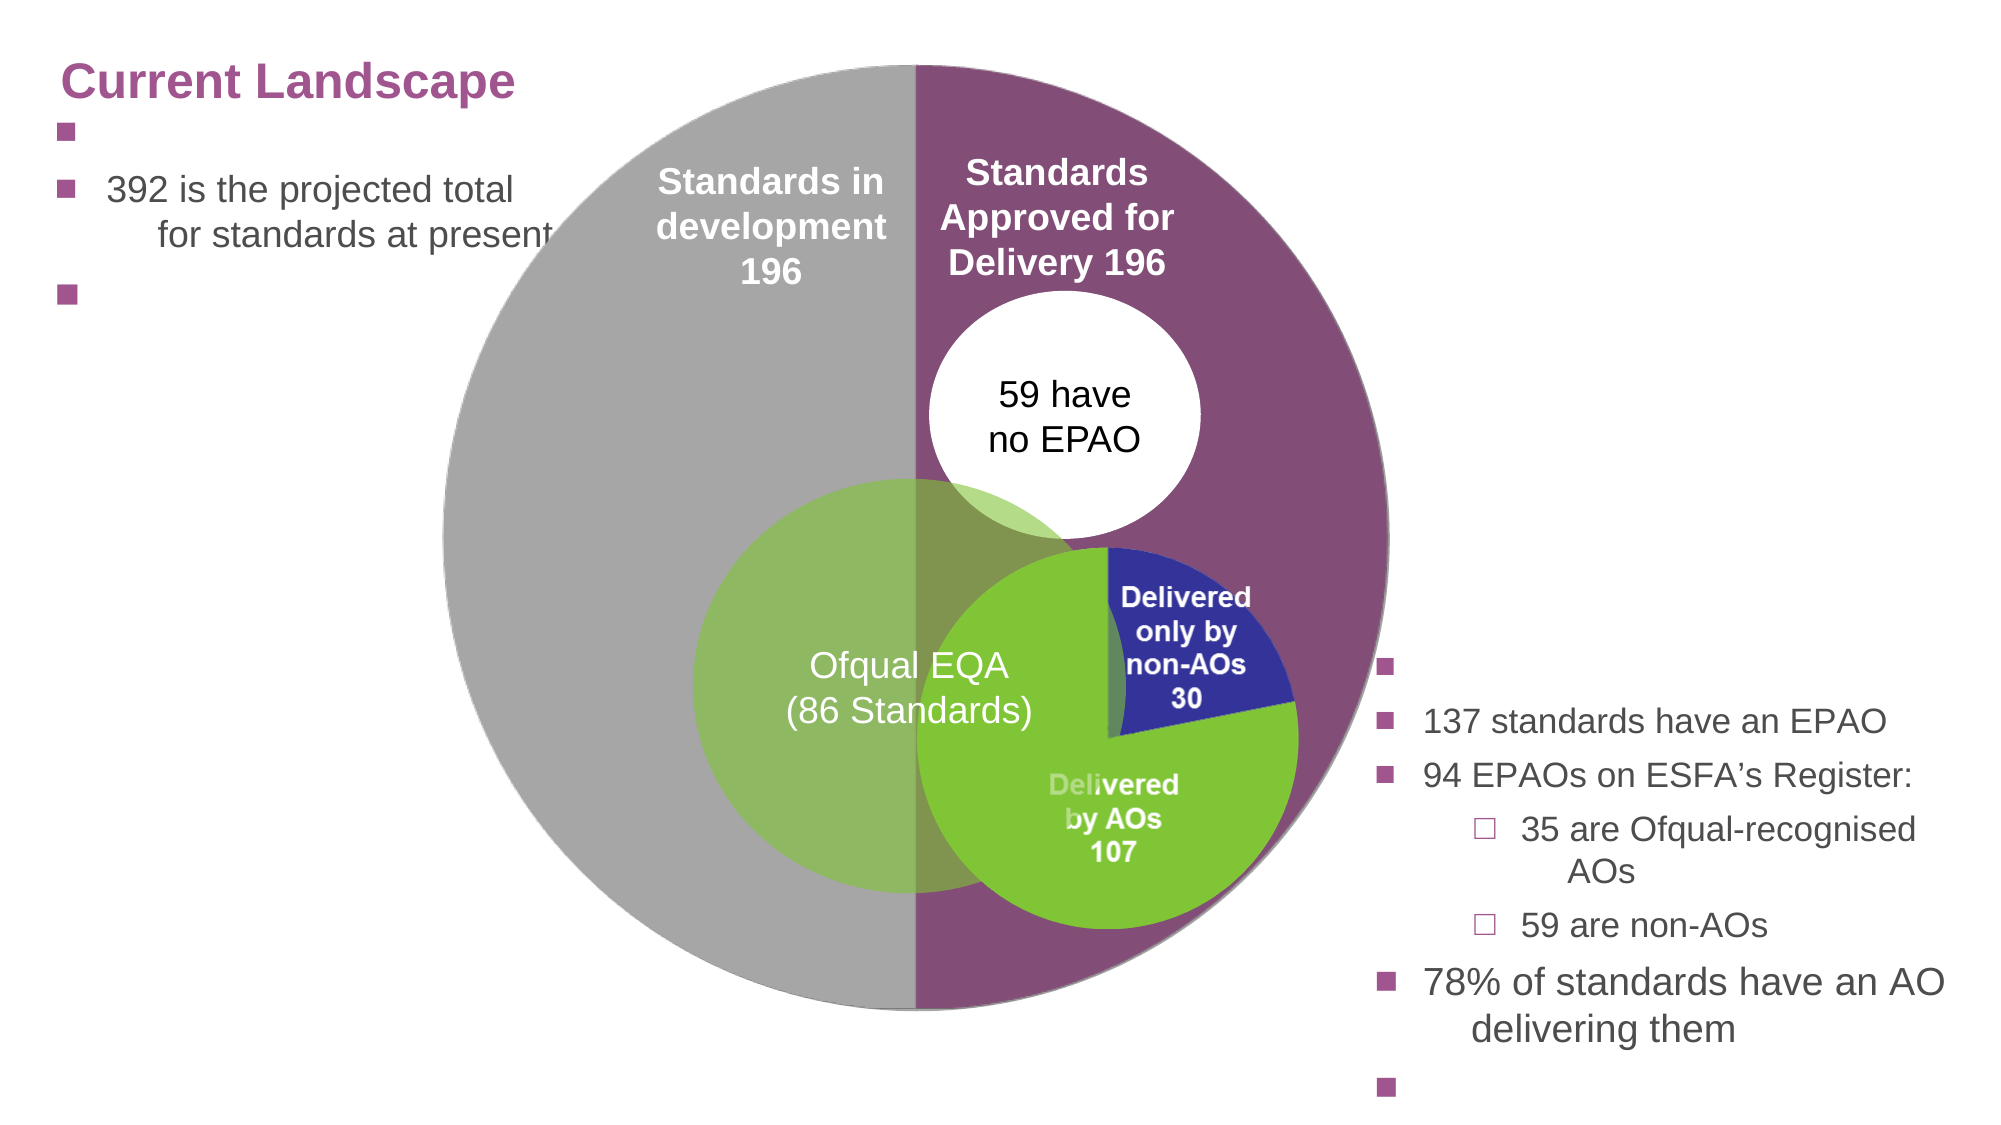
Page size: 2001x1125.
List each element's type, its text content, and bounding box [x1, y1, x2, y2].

text_box Ofqual EQA (86 Standards) [692, 478, 1127, 894]
chart [600, 137, 1467, 820]
text_box 392 is the projected total for standards at present [55, 101, 318, 374]
list 137 standards have an EPAO 94 EPAOs on ESFA’s Register: 35 are Ofqual-recognised AOs 59 are non-AOs 78% of standards have an AO delivering them [1374, 638, 1989, 1059]
title Current Landscape [60, 42, 1449, 101]
picture [318, 64, 1517, 1010]
